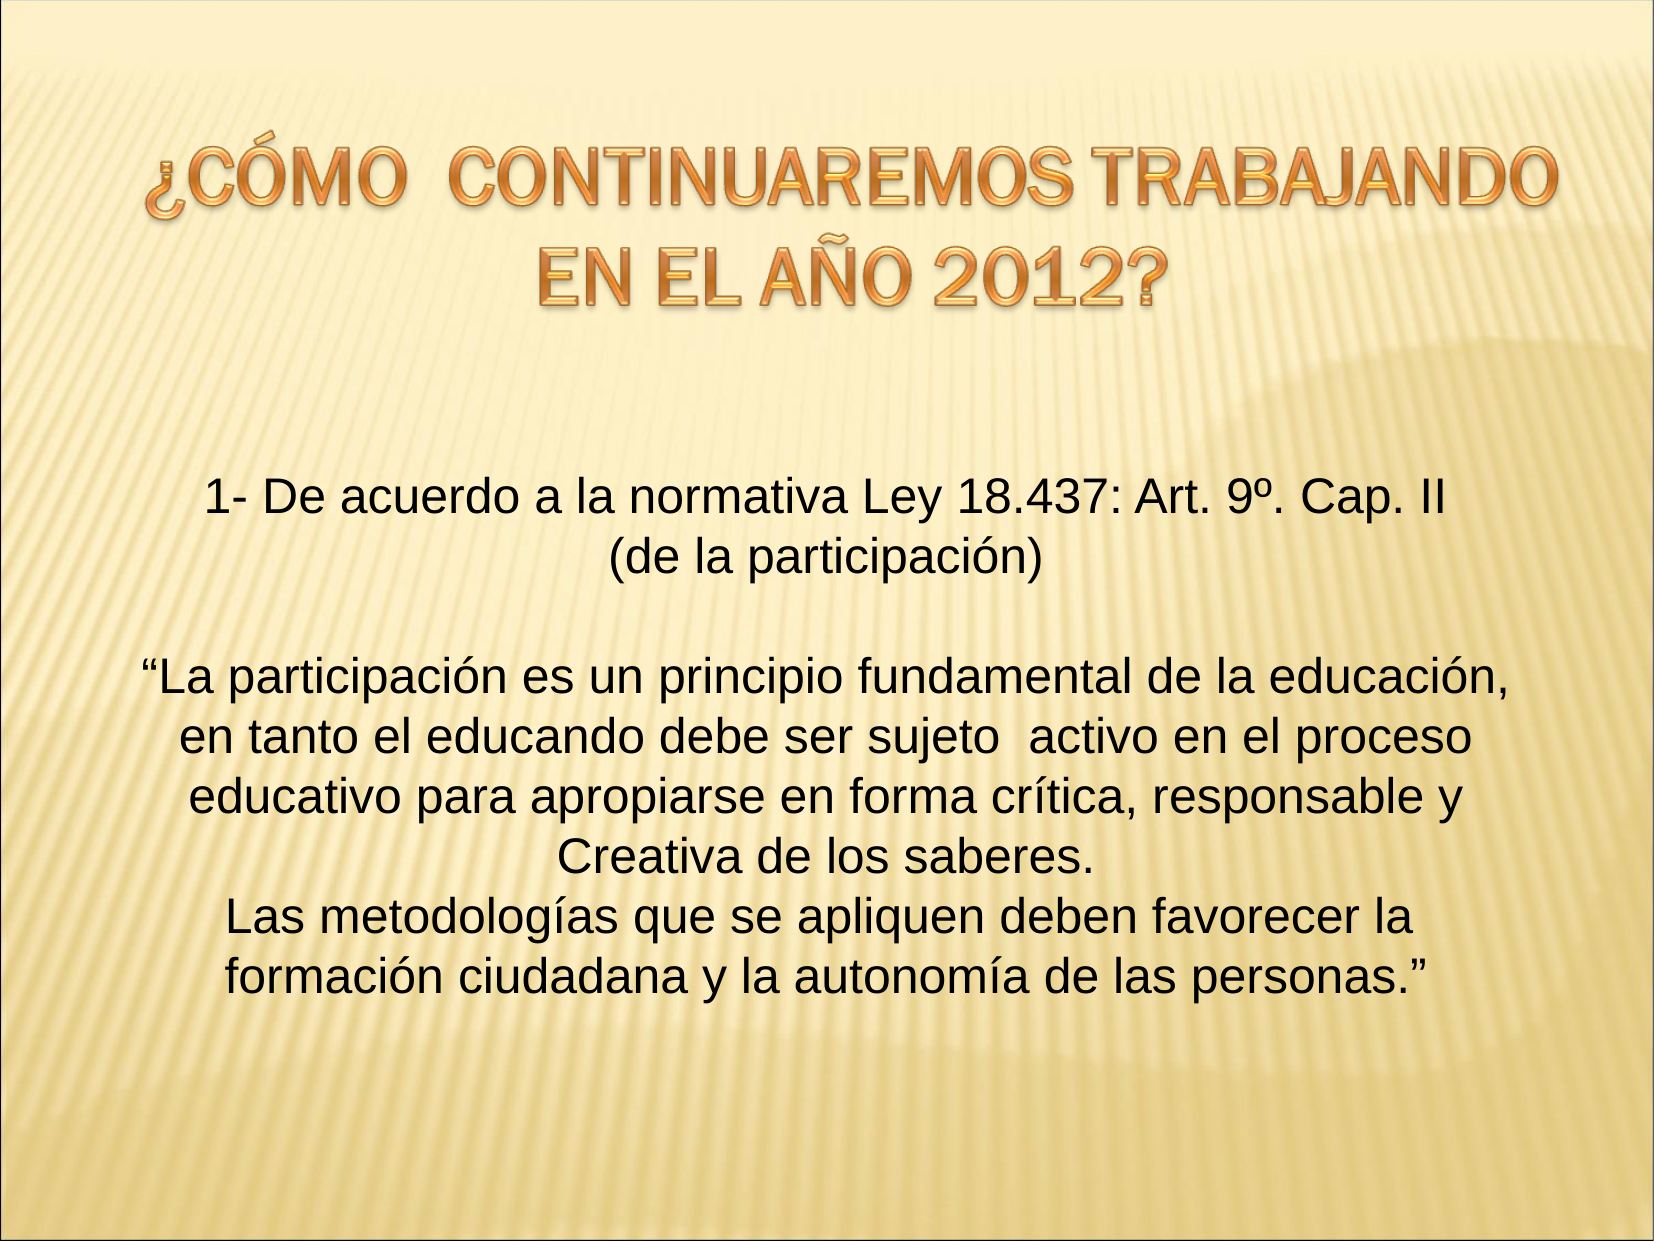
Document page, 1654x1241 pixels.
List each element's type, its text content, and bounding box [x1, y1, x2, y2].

text_box 1- De acuerdo a la normativa Ley 18.437: Art. 9º. Cap. II (de la participación) “La participación es un principio fundamental de la educación, en tanto el educando debe ser sujeto activo en el proceso educativo para apropiarse en forma crítica, responsable y Creativa de los saberes. Las metodologías que se apliquen deben favorecer la formación ciudadana y la autonomía de las personas.” [108, 455, 1526, 1012]
picture [0, 0, 1654, 1241]
